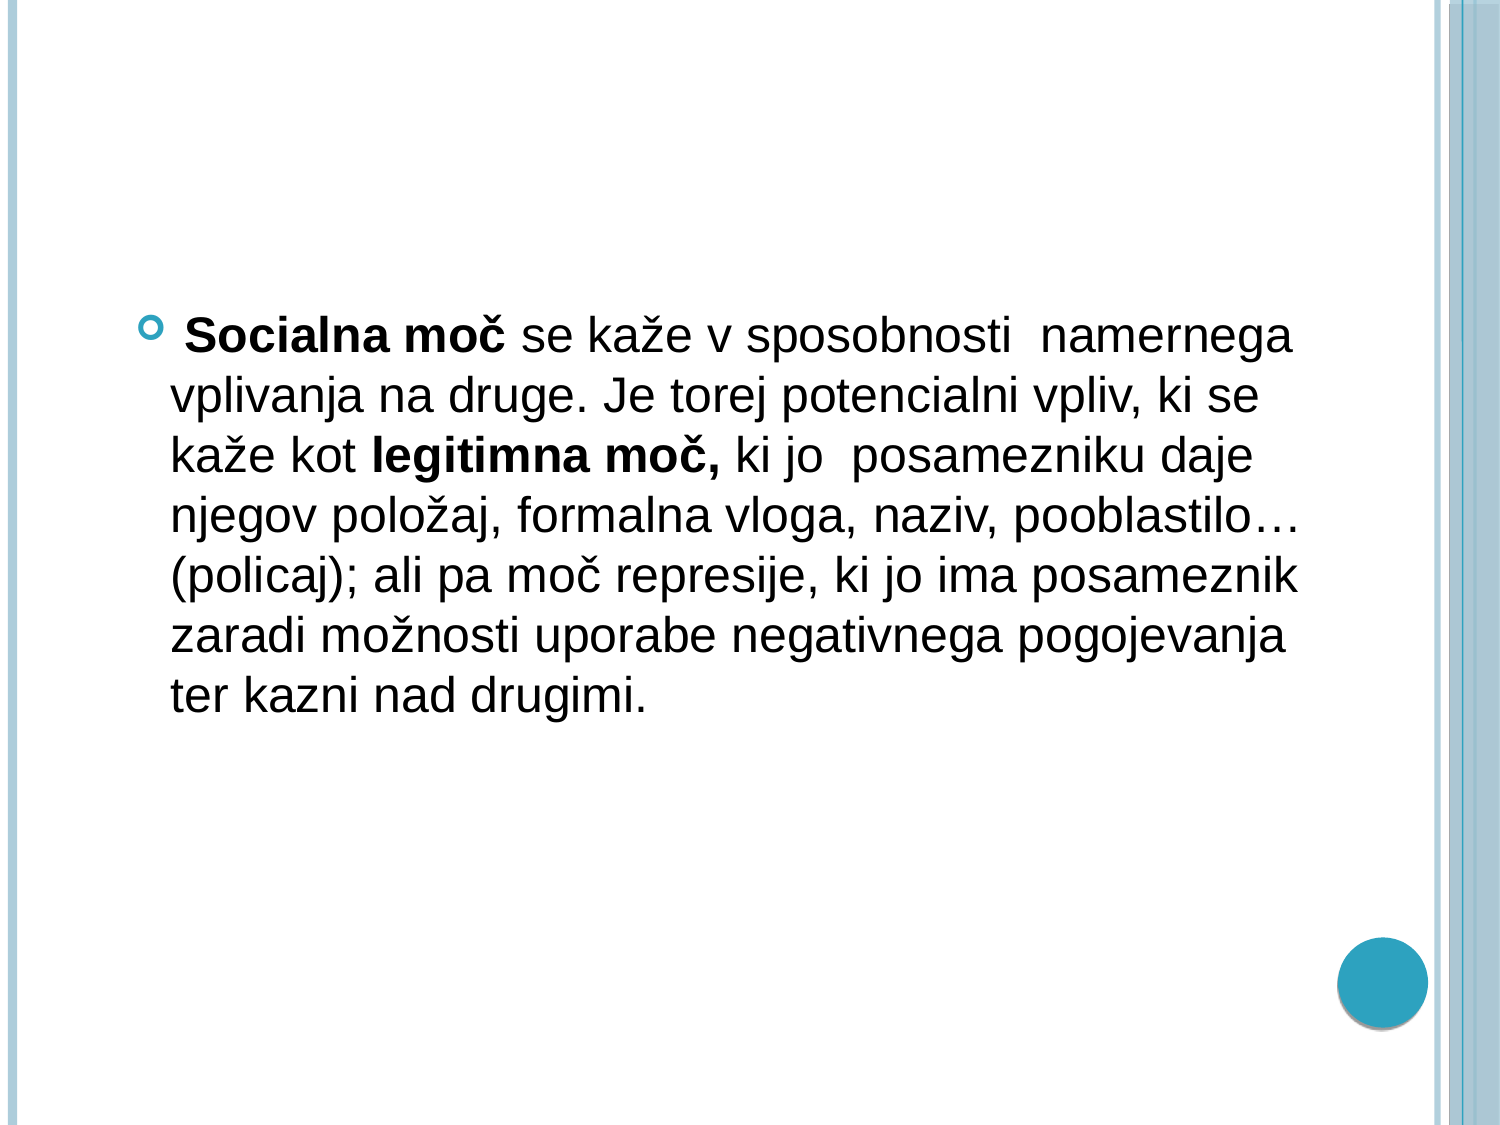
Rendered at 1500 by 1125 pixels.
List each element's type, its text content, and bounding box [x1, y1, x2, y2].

text_box Socialna moč se kaže v sposobnosti namernega vplivanja na druge. Je torej potencialni vpliv, ki se kaže kot legitimna moč, ki jo posamezniku daje njegov položaj, formalna vloga, naziv, pooblastilo… (policaj); ali pa moč represije, ki jo ima posameznik zaradi možnosti uporabe negativnega pogojevanja ter kazni nad drugimi. [120, 294, 1365, 790]
